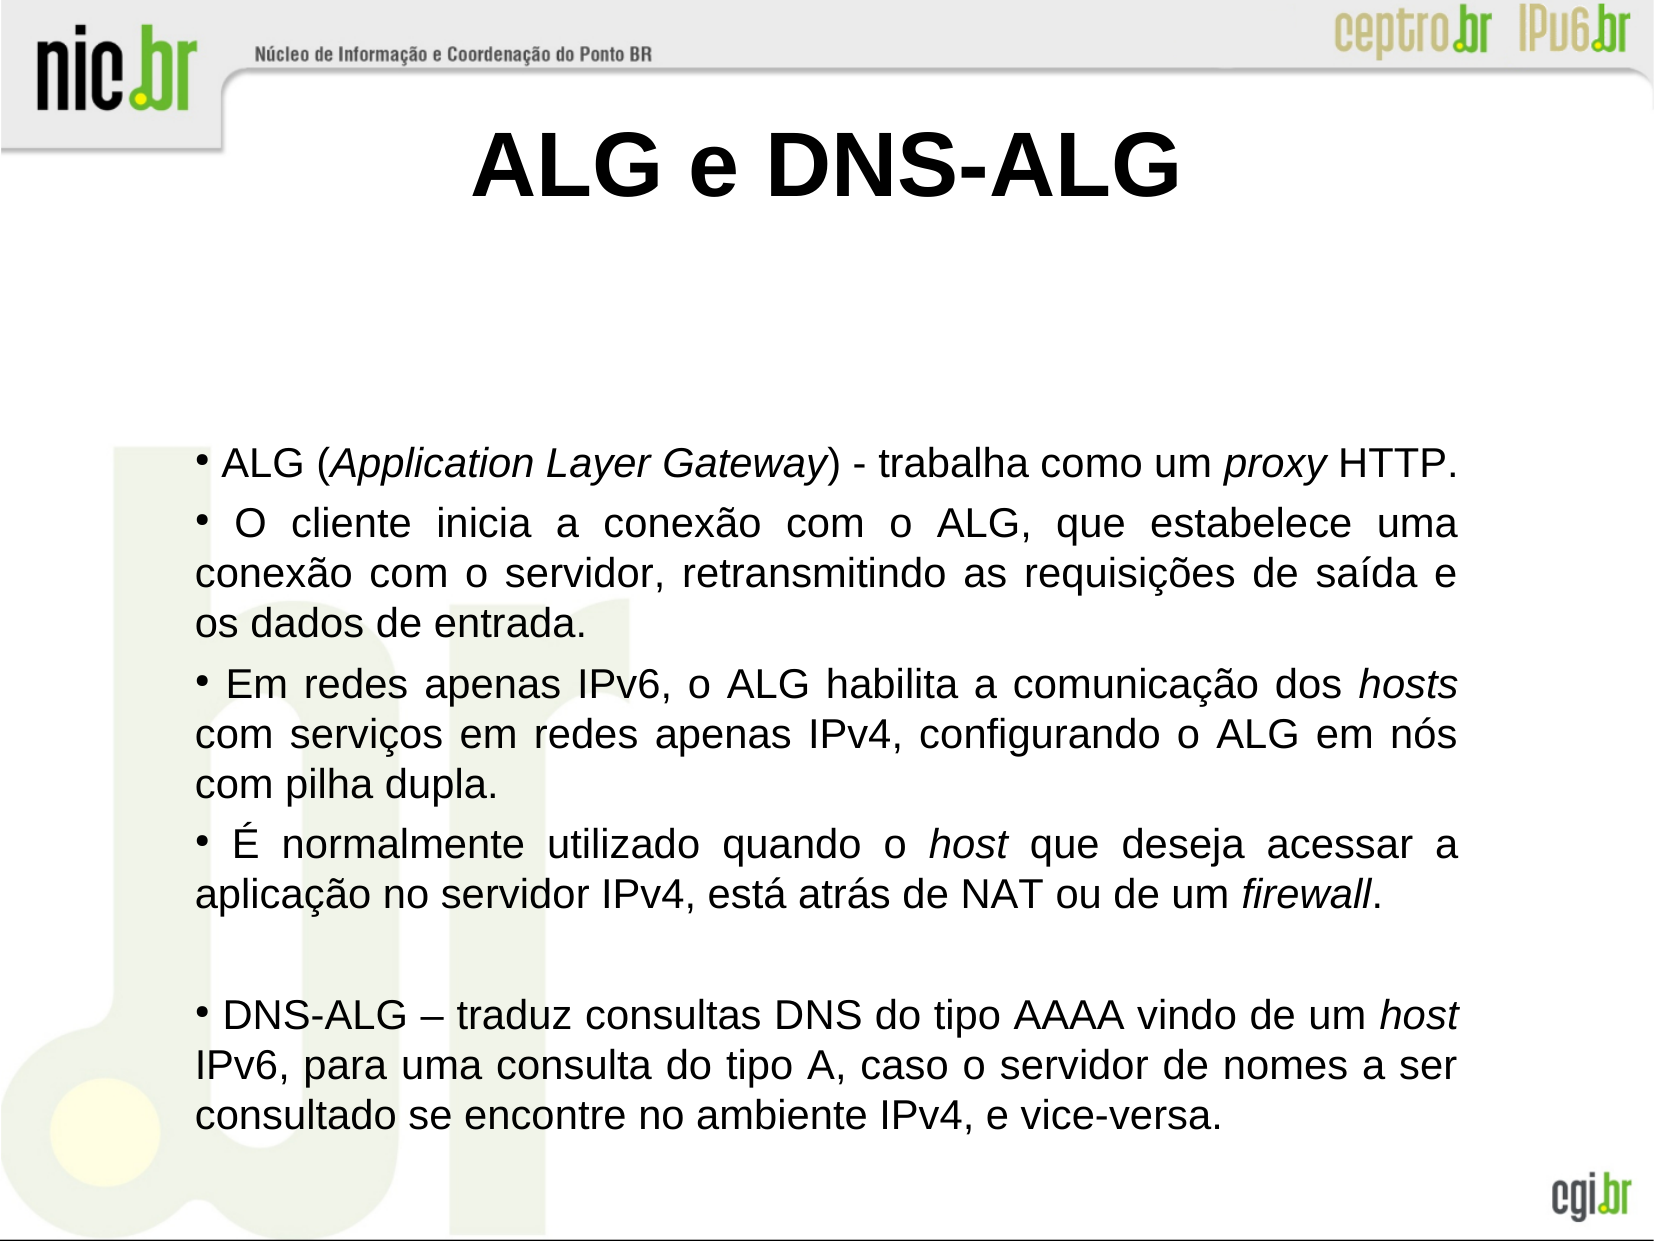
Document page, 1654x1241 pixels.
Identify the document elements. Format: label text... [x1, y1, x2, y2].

text_box ALG e DNS-ALG [73, 97, 1580, 215]
picture [0, 0, 1654, 1241]
text_box ALG (Application Layer Gateway) - trabalha como um proxy HTTP. O cliente inicia a conexão com o ALG, que estabelece uma conexão com o servidor, retransmitindo as requisições de saída e os dados de entrada. Em redes apenas IPv6, o ALG habilita a comunicação dos hosts com serviços em redes apenas IPv4, configurando o ALG em nós com pilha dupla. É normalmente utilizado quando o host que deseja acessar a aplicação no servidor IPv4, está atrás de NAT ou de um firewall. DNS-ALG – traduz consultas DNS do tipo AAAA vindo de um host IPv6, para uma consulta do tipo A, caso o servidor de nomes a ser consultado se encontre no ambiente IPv4, e vice-versa. [180, 428, 1474, 978]
